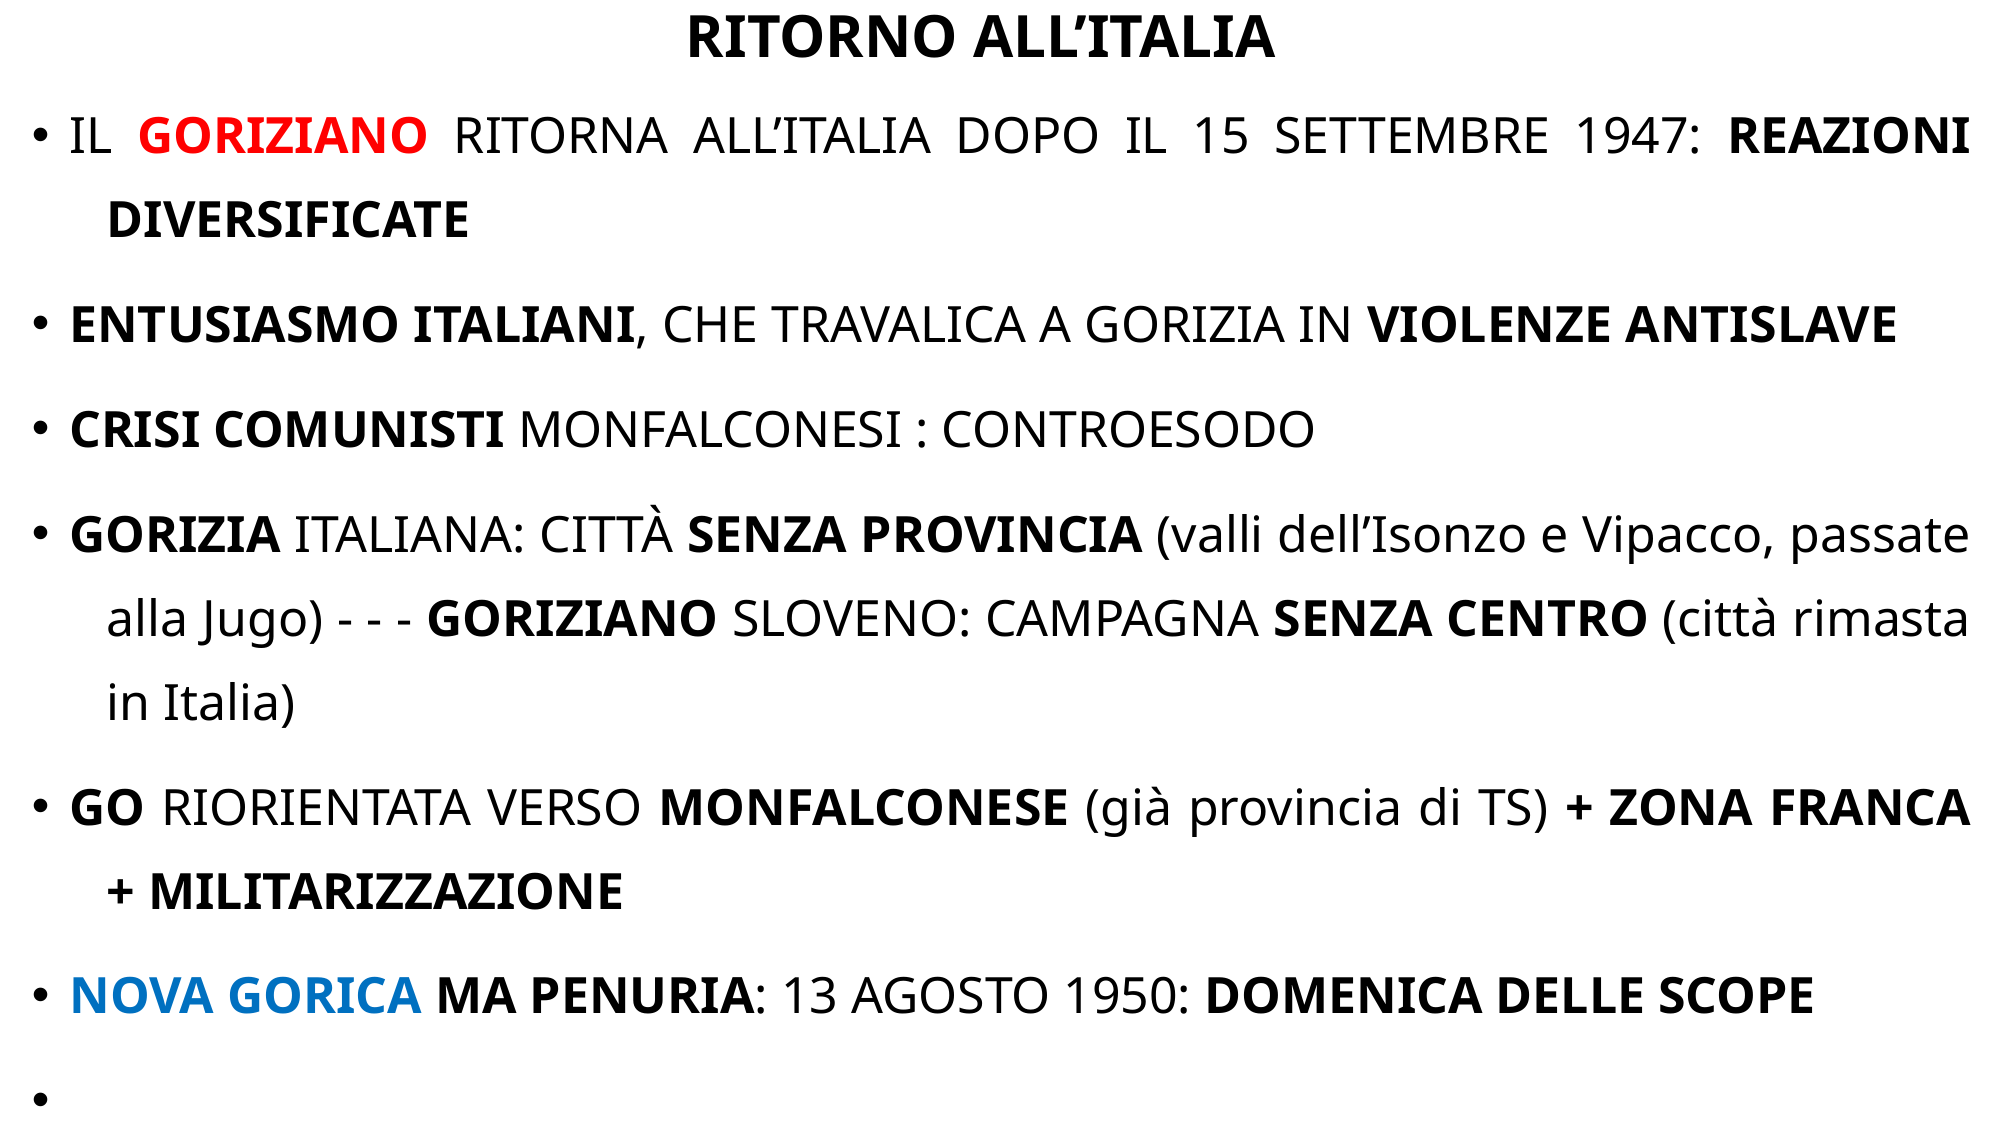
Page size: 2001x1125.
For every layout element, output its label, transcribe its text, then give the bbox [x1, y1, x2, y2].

title RITORNO ALL’ITALIA [99, 0, 1863, 72]
list IL GORIZIANO RITORNA ALL’ITALIA DOPO IL 15 SETTEMBRE 1947: REAZIONI DIVERSIFICATE ENTUSIASMO ITALIANI, CHE TRAVALICA A GORIZIA IN VIOLENZE ANTISLAVE CRISI COMUNISTI MONFALCONESI : CONTROESODO GORIZIA ITALIANA: CITTÀ SENZA PROVINCIA (valli dell’Isonzo e Vipacco, passate alla Jugo) - - - GORIZIANO SLOVENO: CAMPAGNA SENZA CENTRO (città rimasta in Italia) GO RIORIENTATA VERSO MONFALCONESE (già provincia di TS) + ZONA FRANCA + MILITARIZZAZIONE NOVA GORICA MA PENURIA: 13 AGOSTO 1950: DOMENICA DELLE SCOPE [16, 72, 1987, 1076]
